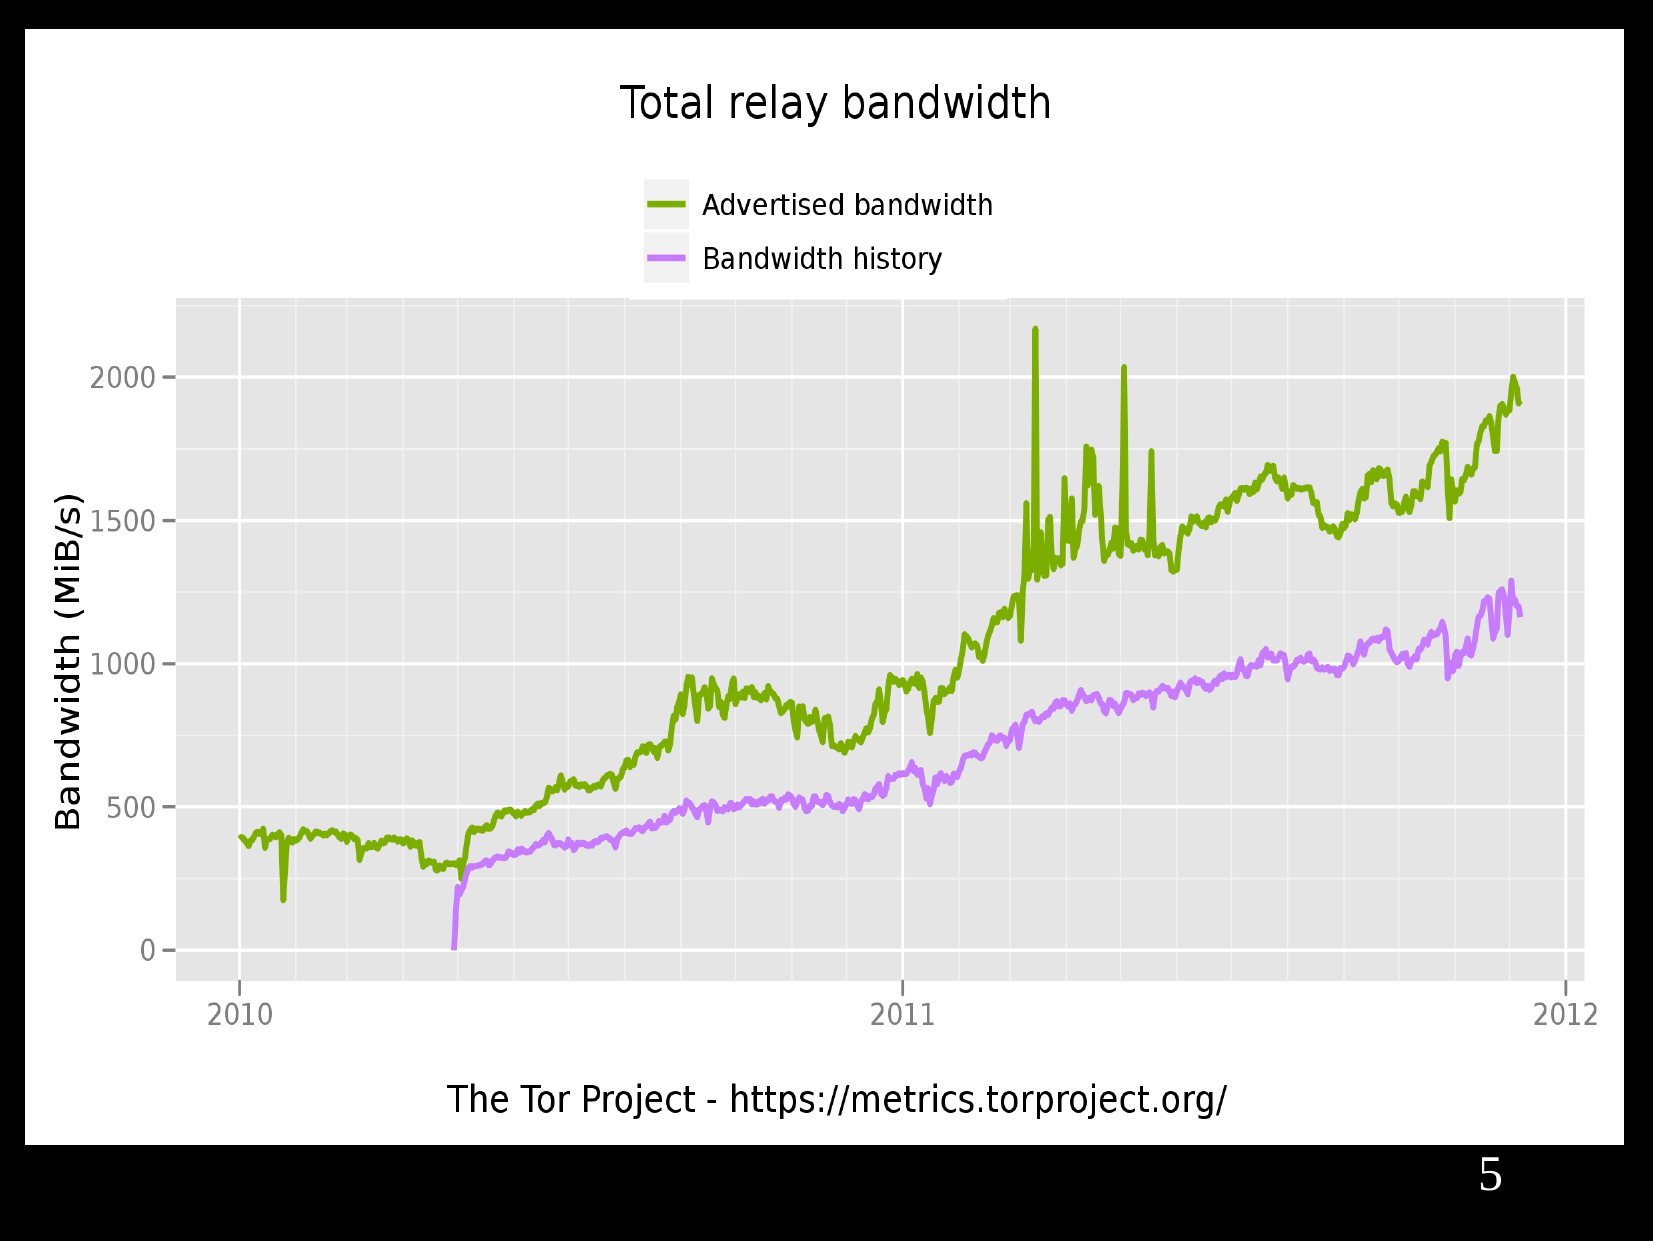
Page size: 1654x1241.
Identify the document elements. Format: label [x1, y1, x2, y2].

picture [25, 29, 1624, 1145]
